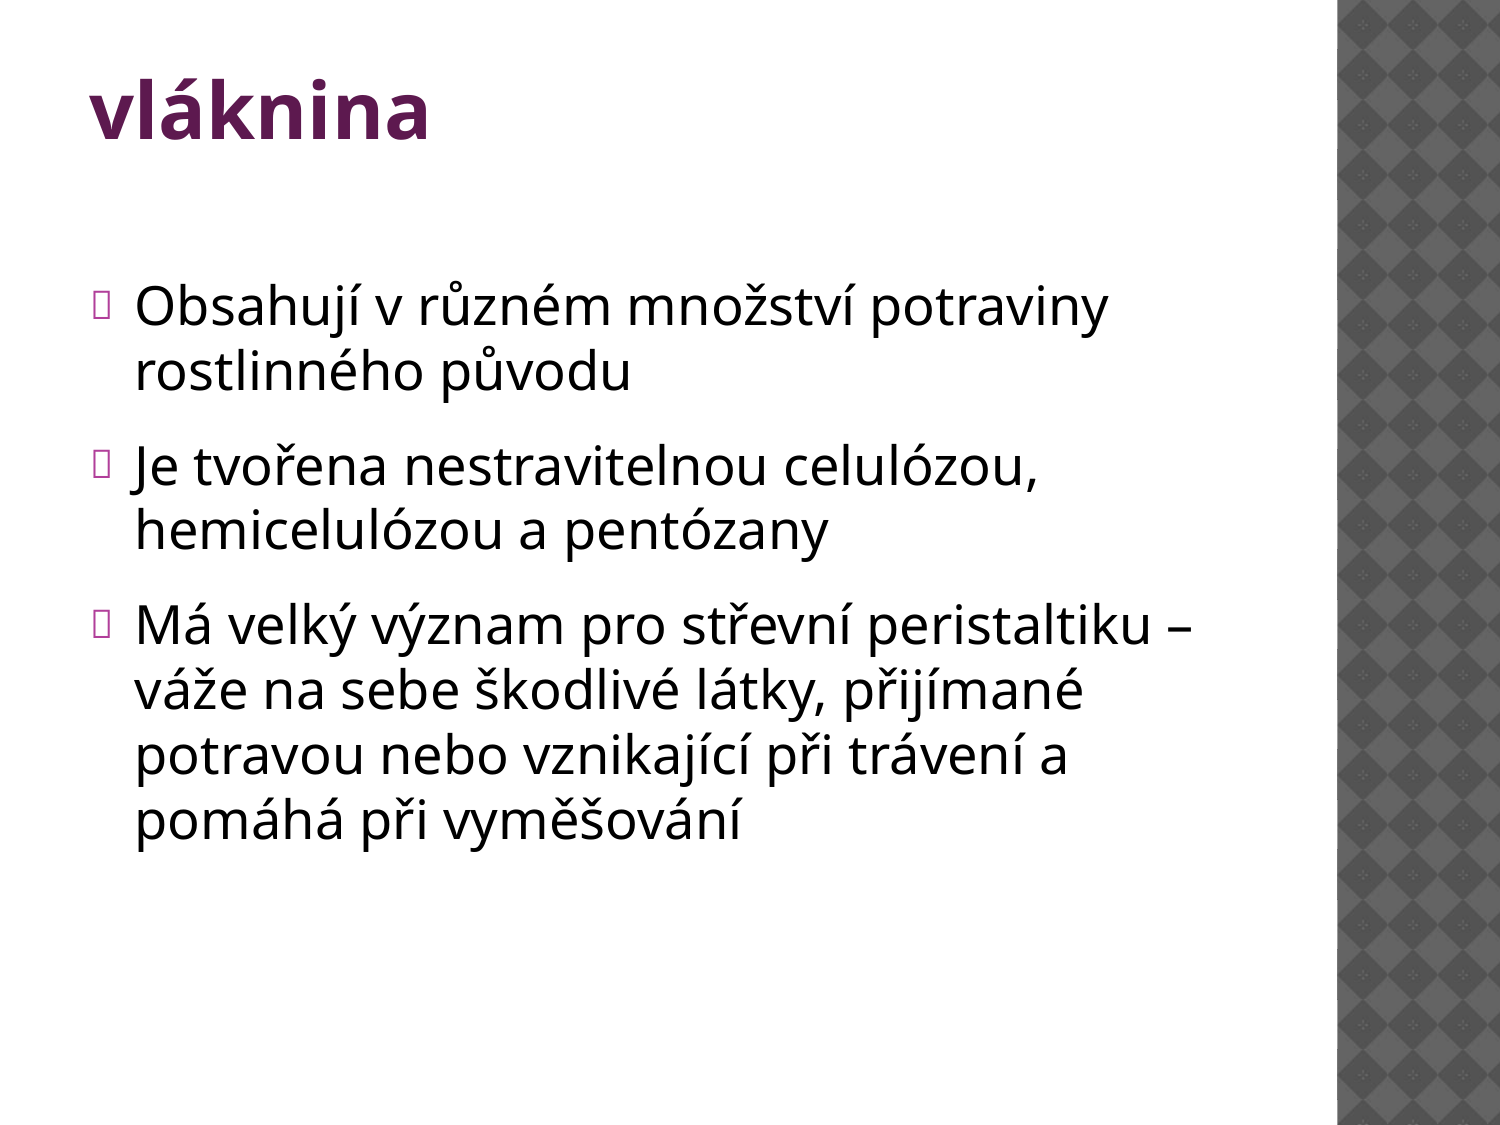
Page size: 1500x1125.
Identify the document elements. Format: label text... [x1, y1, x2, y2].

list Obsahují v různém množství potraviny rostlinného původu Je tvořena nestravitelnou celulózou, hemicelulózou a pentózany Má velký význam pro střevní peristaltiku – váže na sebe škodlivé látky, přijímané potravou nebo vznikající při trávení a pomáhá při vyměšování [75, 264, 1263, 1059]
picture [1337, 0, 1500, 1125]
title vláknina [75, 52, 1263, 240]
